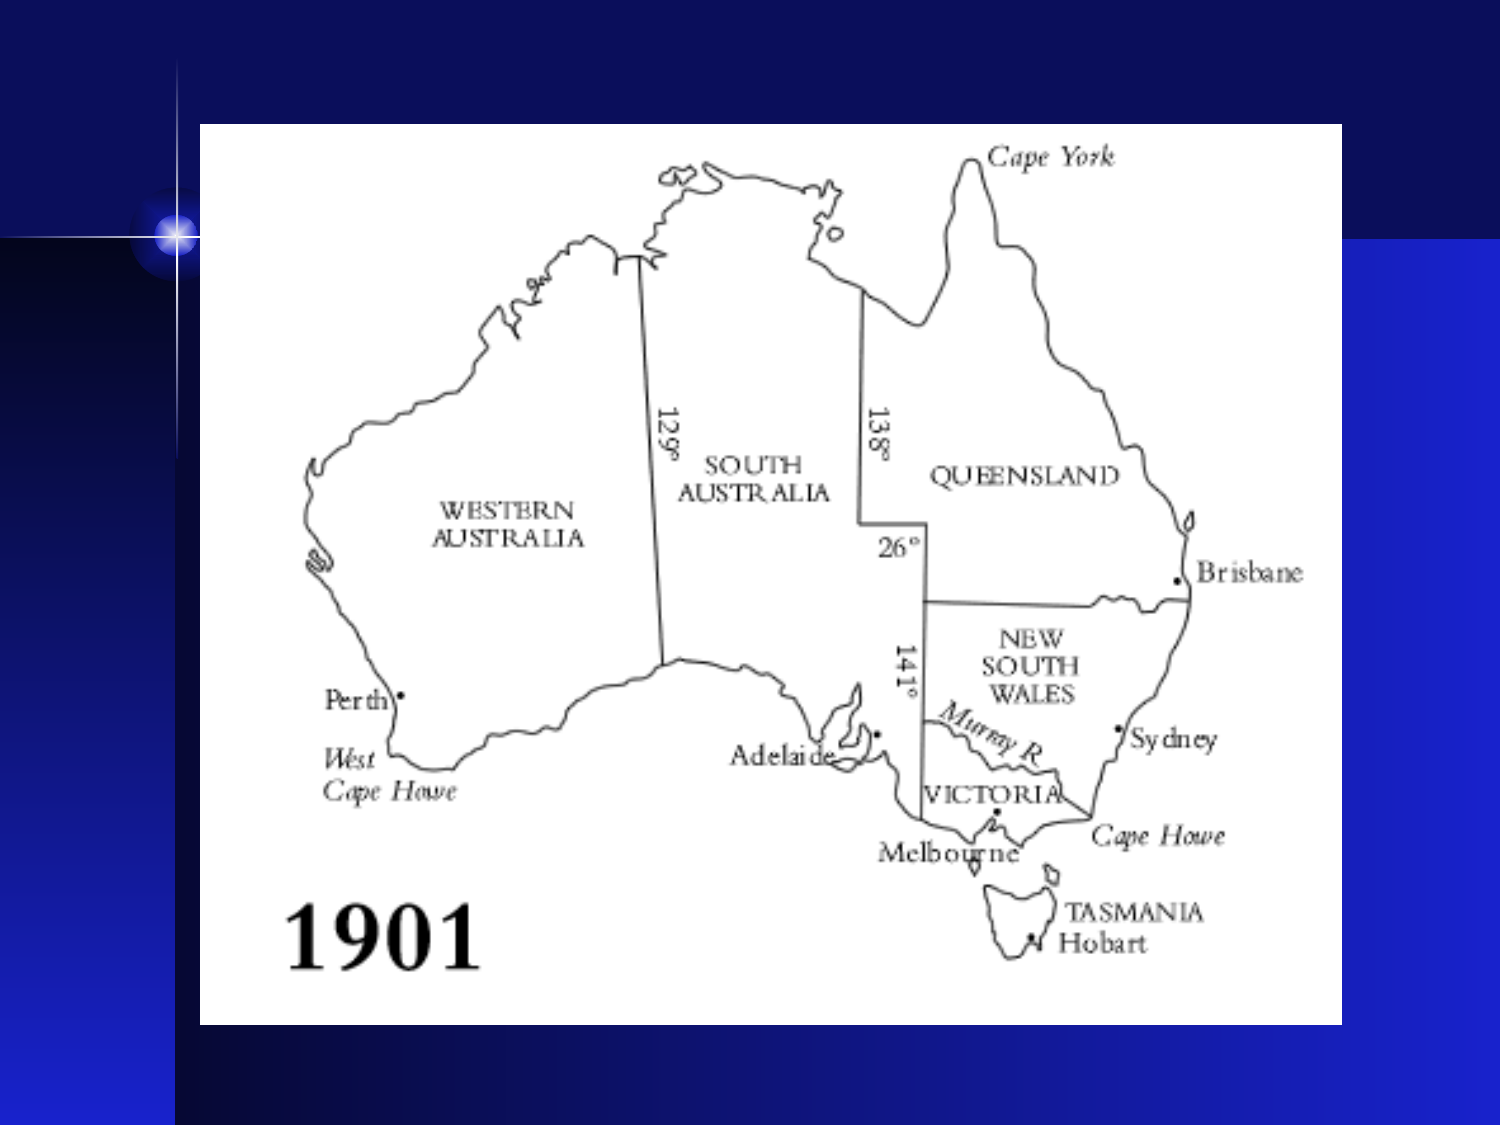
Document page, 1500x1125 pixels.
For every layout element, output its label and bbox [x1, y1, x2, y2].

picture [200, 124, 1342, 1026]
